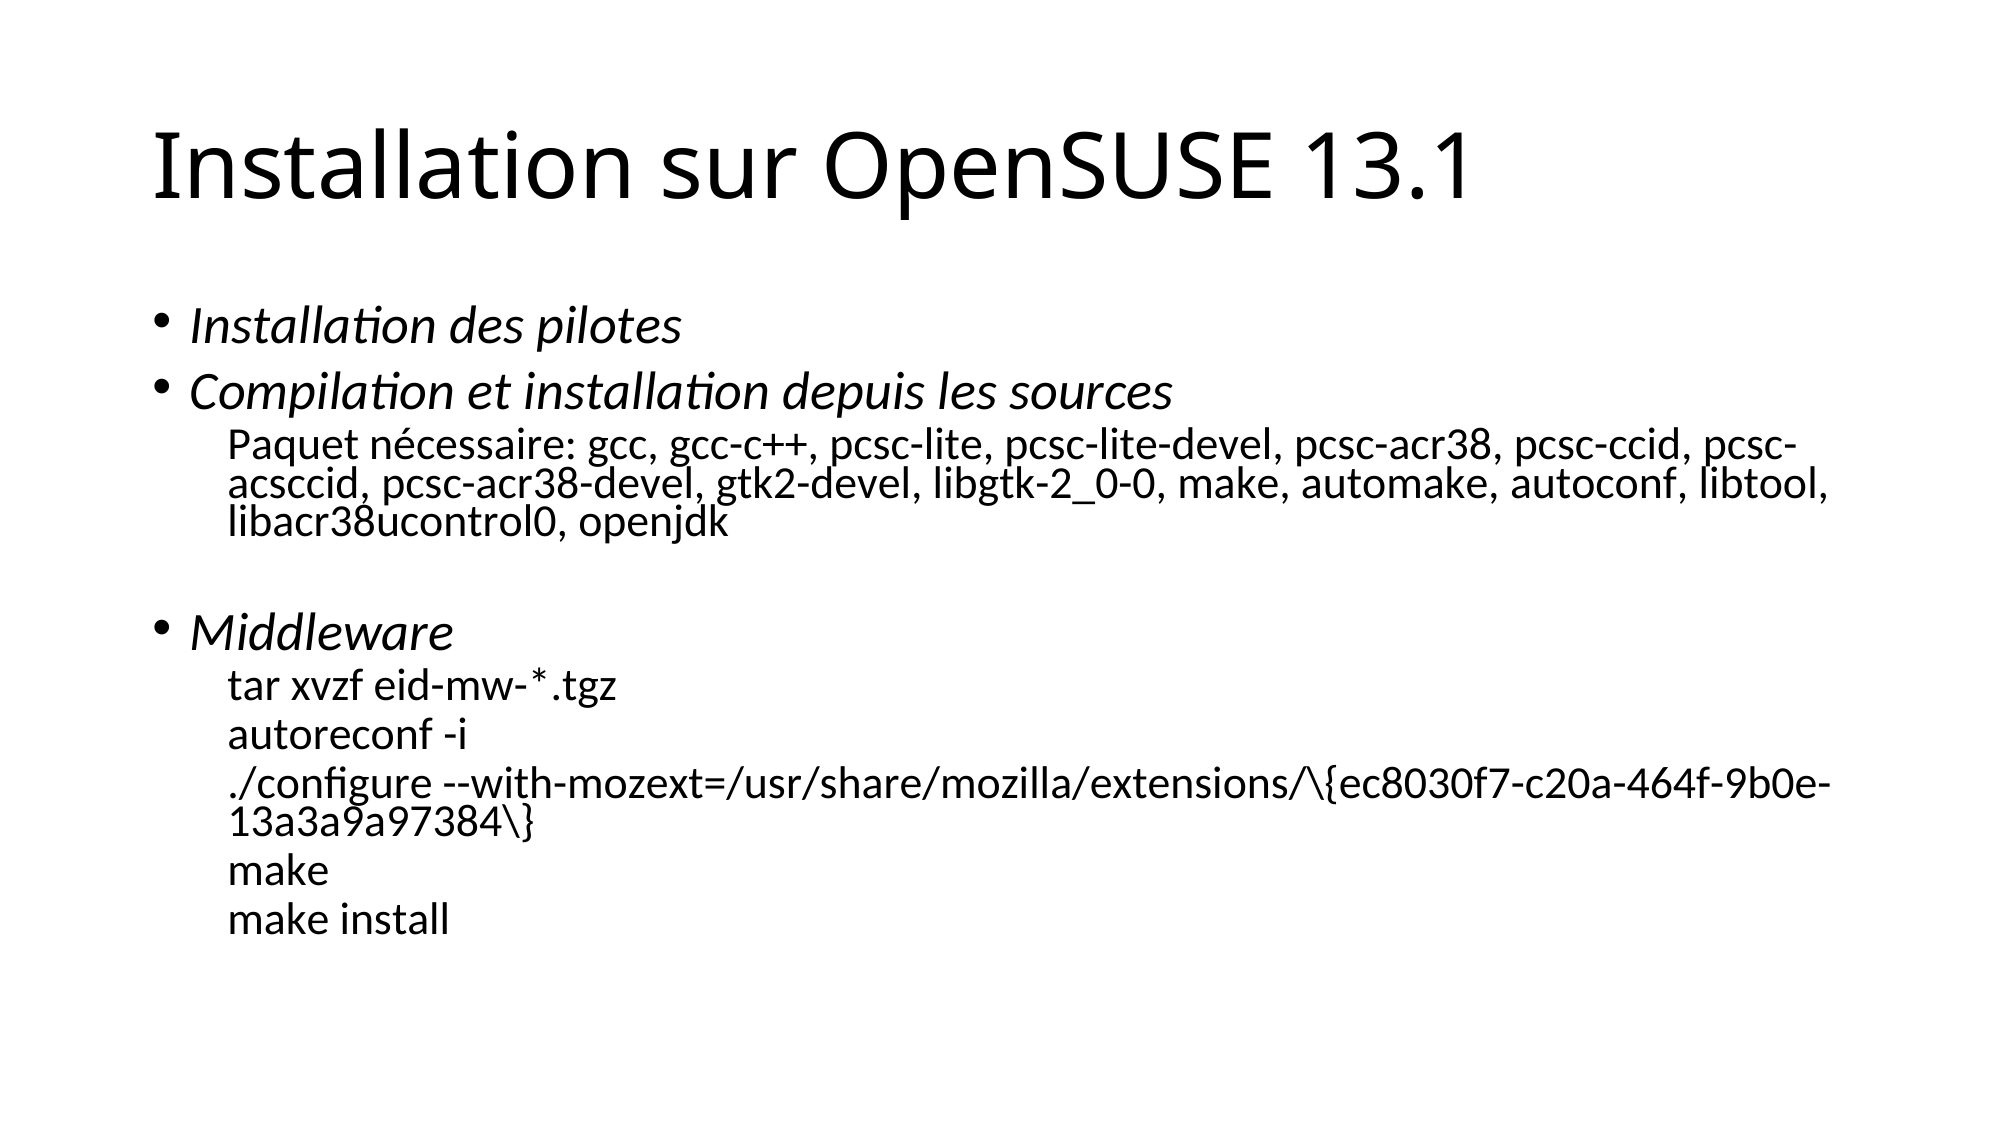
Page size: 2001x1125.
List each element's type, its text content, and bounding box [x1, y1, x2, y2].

text_box Installation sur OpenSUSE 13.1 [137, 59, 1863, 278]
text_box Installation des pilotes Compilation et installation depuis les sources Paquet nécessaire: gcc, gcc-c++, pcsc-lite, pcsc-lite-devel, pcsc-acr38, pcsc-ccid, pcsc-acsccid, pcsc-acr38-devel, gtk2-devel, libgtk-2_0-0, make, automake, autoconf, libtool, libacr38ucontrol0, openjdk Middleware tar xvzf eid-mw-*.tgz autoreconf -i ./configure --with-mozext=/usr/share/mozilla/extensions/\{ec8030f7-c20a-464f-9b0e-13a3a9a97384\} make make install [137, 299, 1863, 1014]
